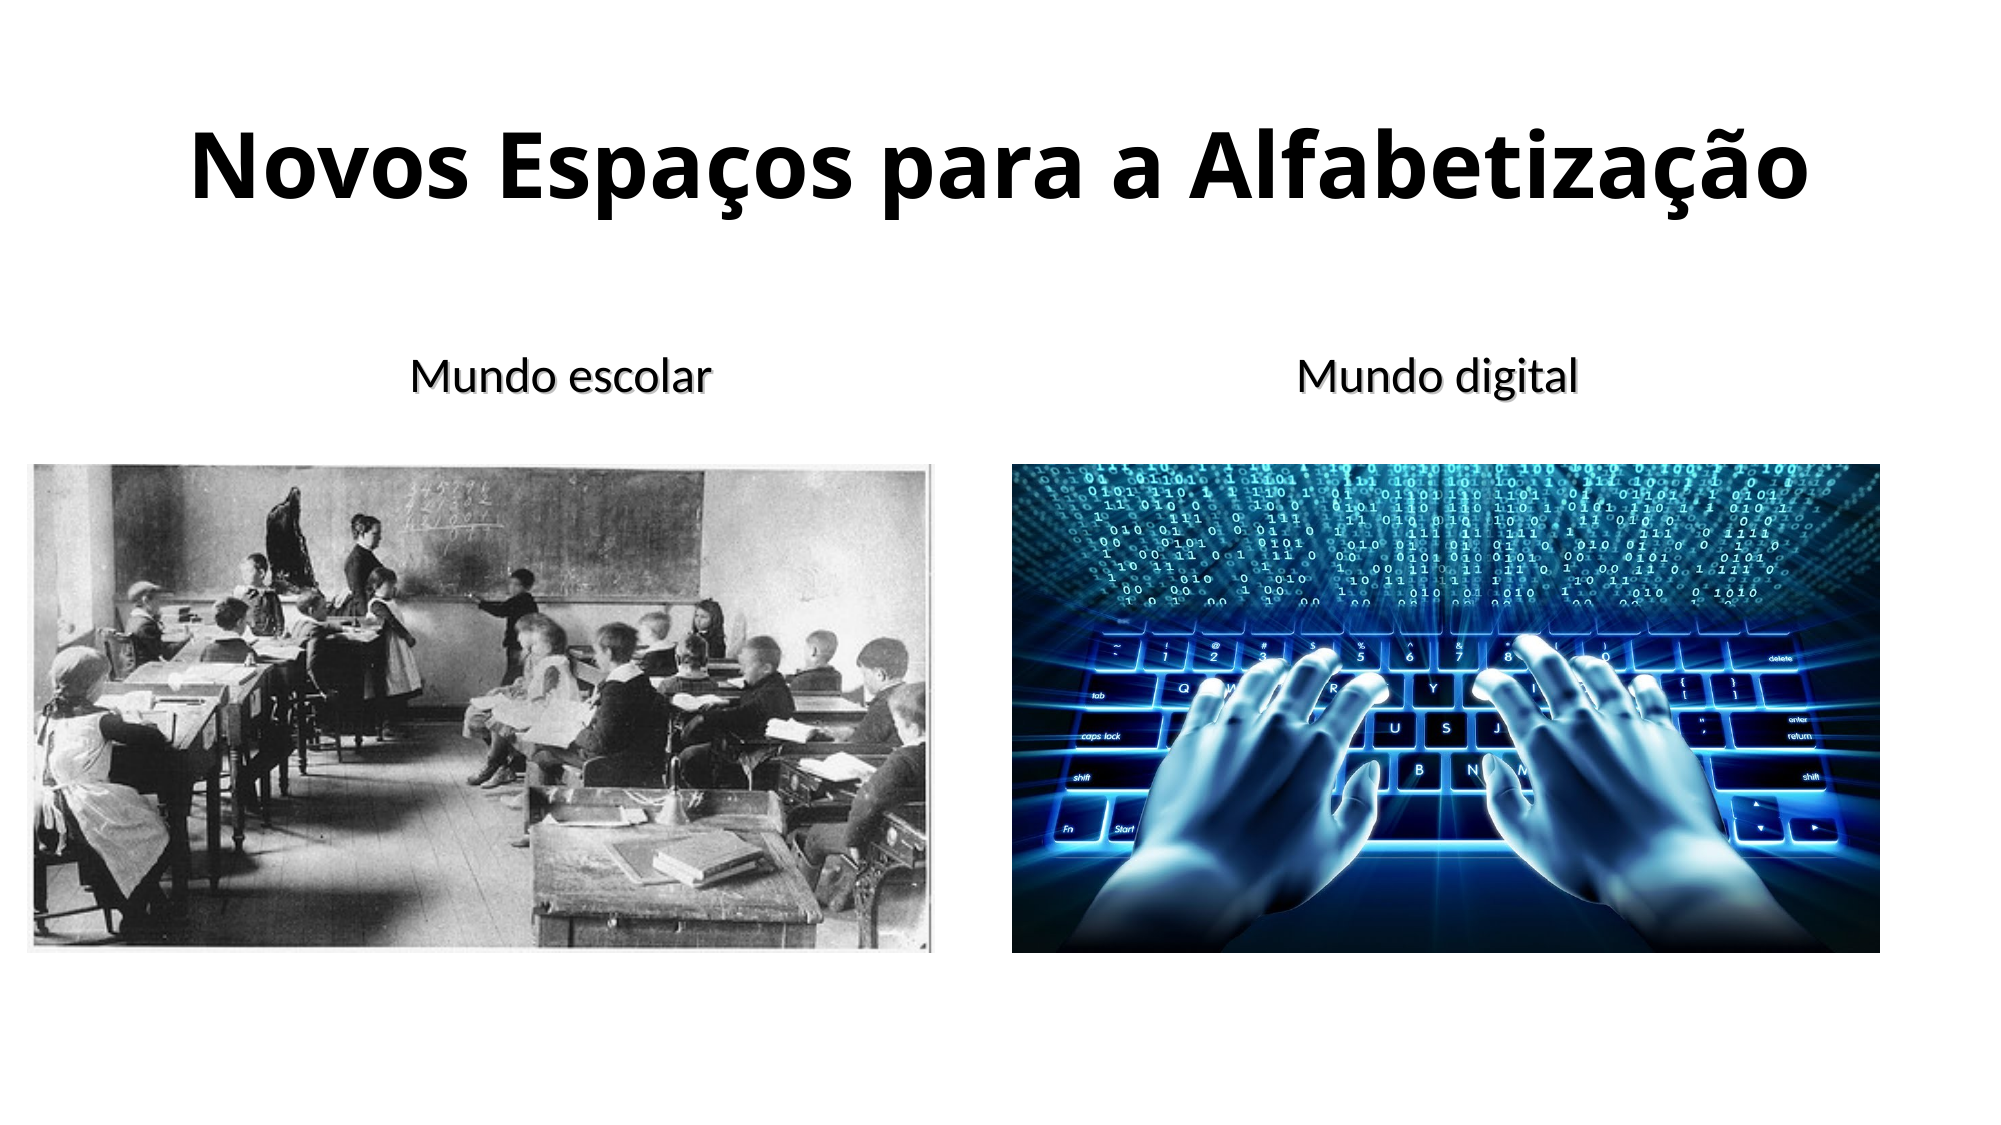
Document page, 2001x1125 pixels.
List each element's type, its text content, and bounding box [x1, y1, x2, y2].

title Novos Espaços para a Alfabetização [137, 59, 1863, 278]
picture [1092, 491, 1101, 501]
picture [1071, 464, 1080, 472]
picture [1625, 491, 1632, 499]
picture [1095, 505, 1103, 510]
picture [1138, 498, 1148, 510]
picture [1757, 475, 1771, 482]
list Mundo digital [1012, 275, 1863, 411]
picture [1012, 464, 1880, 953]
picture [1244, 487, 1252, 495]
picture [1762, 464, 1769, 473]
picture [1161, 489, 1173, 497]
picture [1108, 464, 1120, 474]
list Mundo escolar [137, 275, 984, 411]
picture [27, 464, 935, 953]
picture [1112, 504, 1119, 510]
